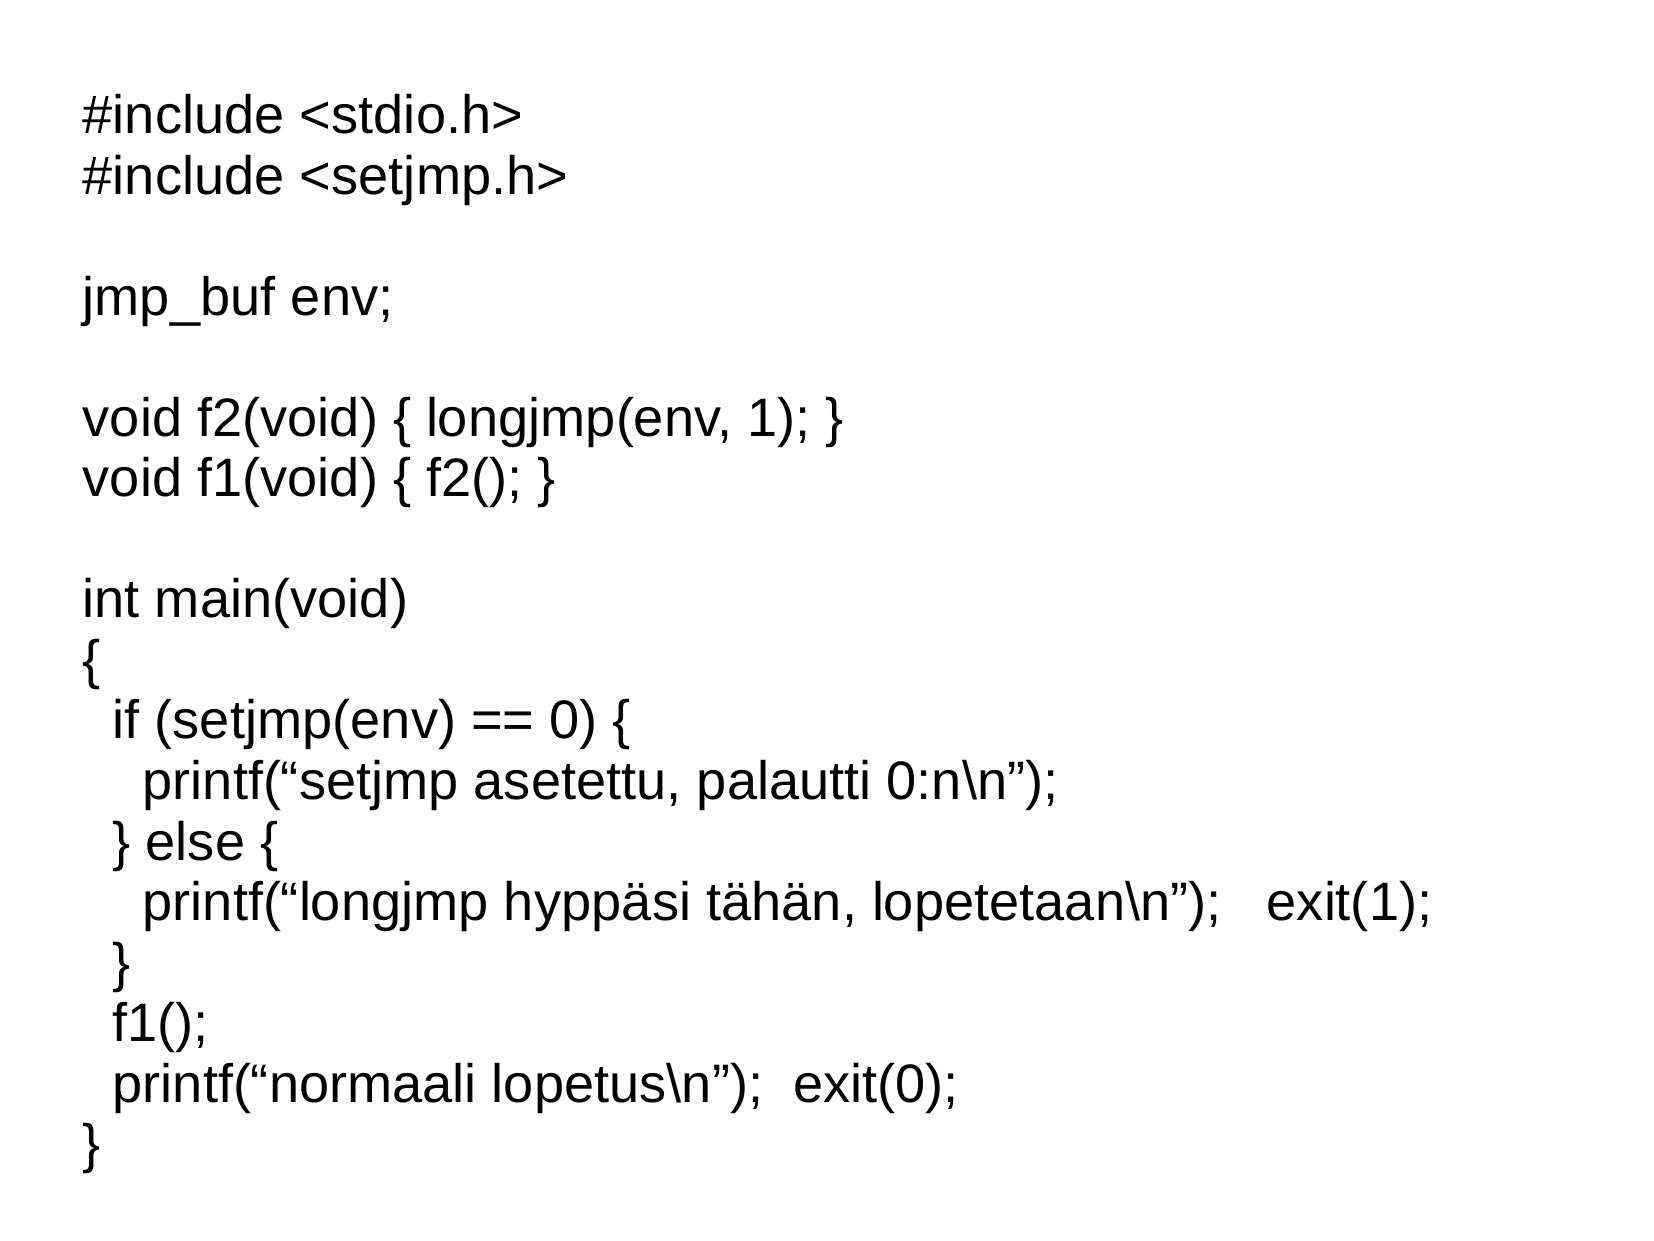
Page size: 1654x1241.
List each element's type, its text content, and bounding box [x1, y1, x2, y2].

text_box #include <stdio.h> #include <setjmp.h> jmp_buf env; void f2(void) { longjmp(env, 1); } void f1(void) { f2(); } int main(void) { if (setjmp(env) == 0) { printf(“setjmp asetettu, palautti 0:n\n”); } else { printf(“longjmp hyppäsi tähän, lopetetaan\n”); exit(1); } f1(); printf(“normaali lopetus\n”); exit(0); } [82, 75, 1571, 1241]
